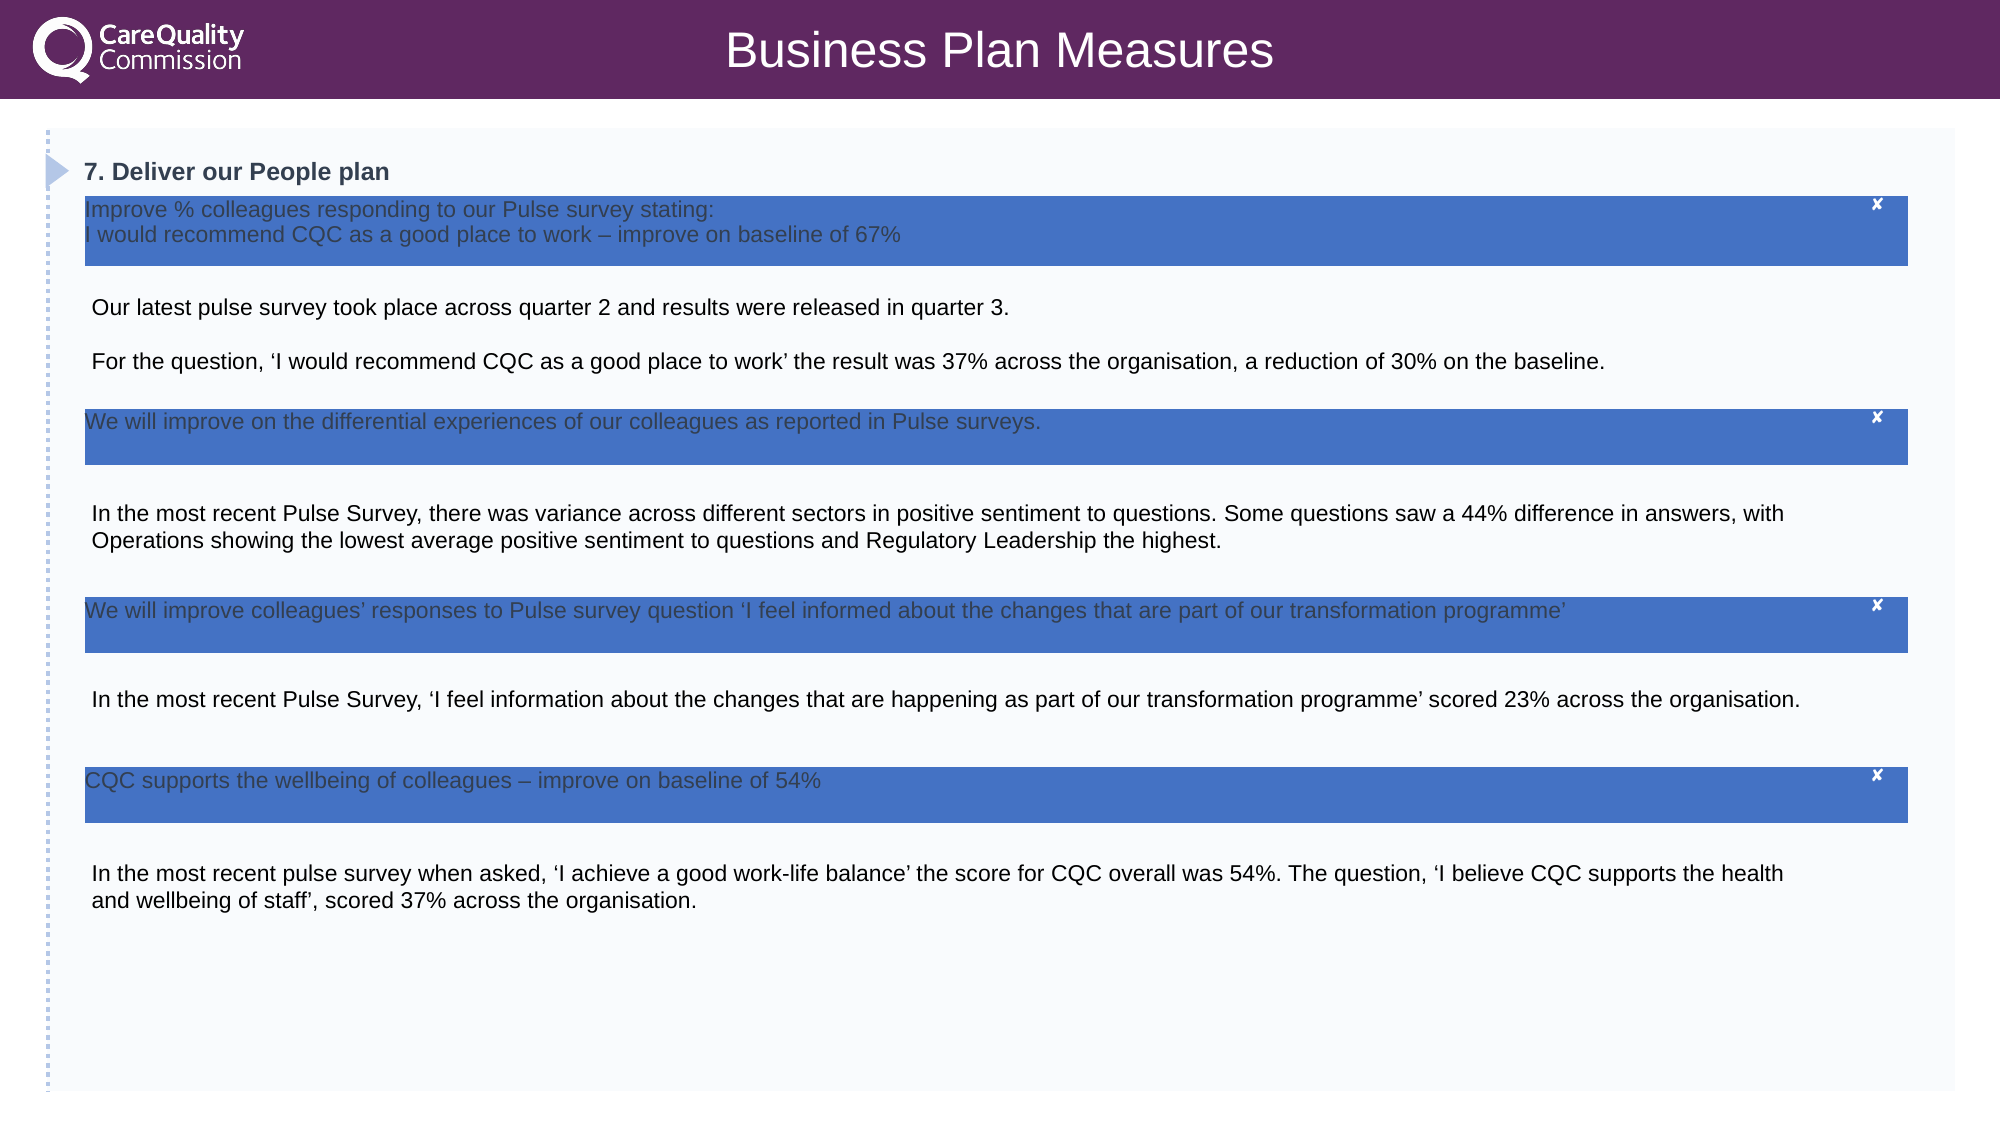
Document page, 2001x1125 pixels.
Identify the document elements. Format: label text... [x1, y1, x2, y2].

text_box In the most recent Pulse Survey, ‘I feel information about the changes that are happening as part of our transformation programme’ scored 23% across the organisation. [76, 677, 1901, 721]
text_box 7. Deliver our People plan [69, 147, 1893, 194]
table_header We will improve colleagues’ responses to Pulse survey question ‘I feel informed about the changes that are part of our transformation programme’ [85, 597, 1848, 653]
text_box In the most recent Pulse Survey, there was variance across different sectors in positive sentiment to questions. Some questions saw a 44% difference in answers, with Operations showing the lowest average positive sentiment to questions and Regulatory Leadership the highest. [76, 490, 1901, 562]
text_box [45, 128, 1955, 1091]
text_box Business Plan Measures [641, 9, 1358, 86]
table_header  [1848, 409, 1908, 465]
table_header  [1848, 767, 1908, 823]
text_box In the most recent pulse survey when asked, ‘I achieve a good work-life balance’ the score for CQC overall was 54%. The question, ‘I believe CQC supports the health and wellbeing of staff’, scored 37% across the organisation. [76, 851, 1820, 922]
table_header Improve % colleagues responding to our Pulse survey stating: I would recommend CQC as a good place to work – improve on baseline of 67% [85, 196, 1848, 266]
text_box Our latest pulse survey took place across quarter 2 and results were released in quarter 3. For the question, ‘I would recommend CQC as a good place to work’ the result was 37% across the organisation, a reduction of 30% on the baseline. [76, 284, 1901, 384]
table_header  [1848, 196, 1908, 266]
picture [32, 16, 245, 84]
table_header  [1848, 597, 1908, 653]
table_header CQC supports the wellbeing of colleagues – improve on baseline of 54% [85, 767, 1848, 823]
table_header We will improve on the differential experiences of our colleagues as reported in Pulse surveys. [85, 409, 1848, 465]
text_box [0, 0, 2000, 99]
